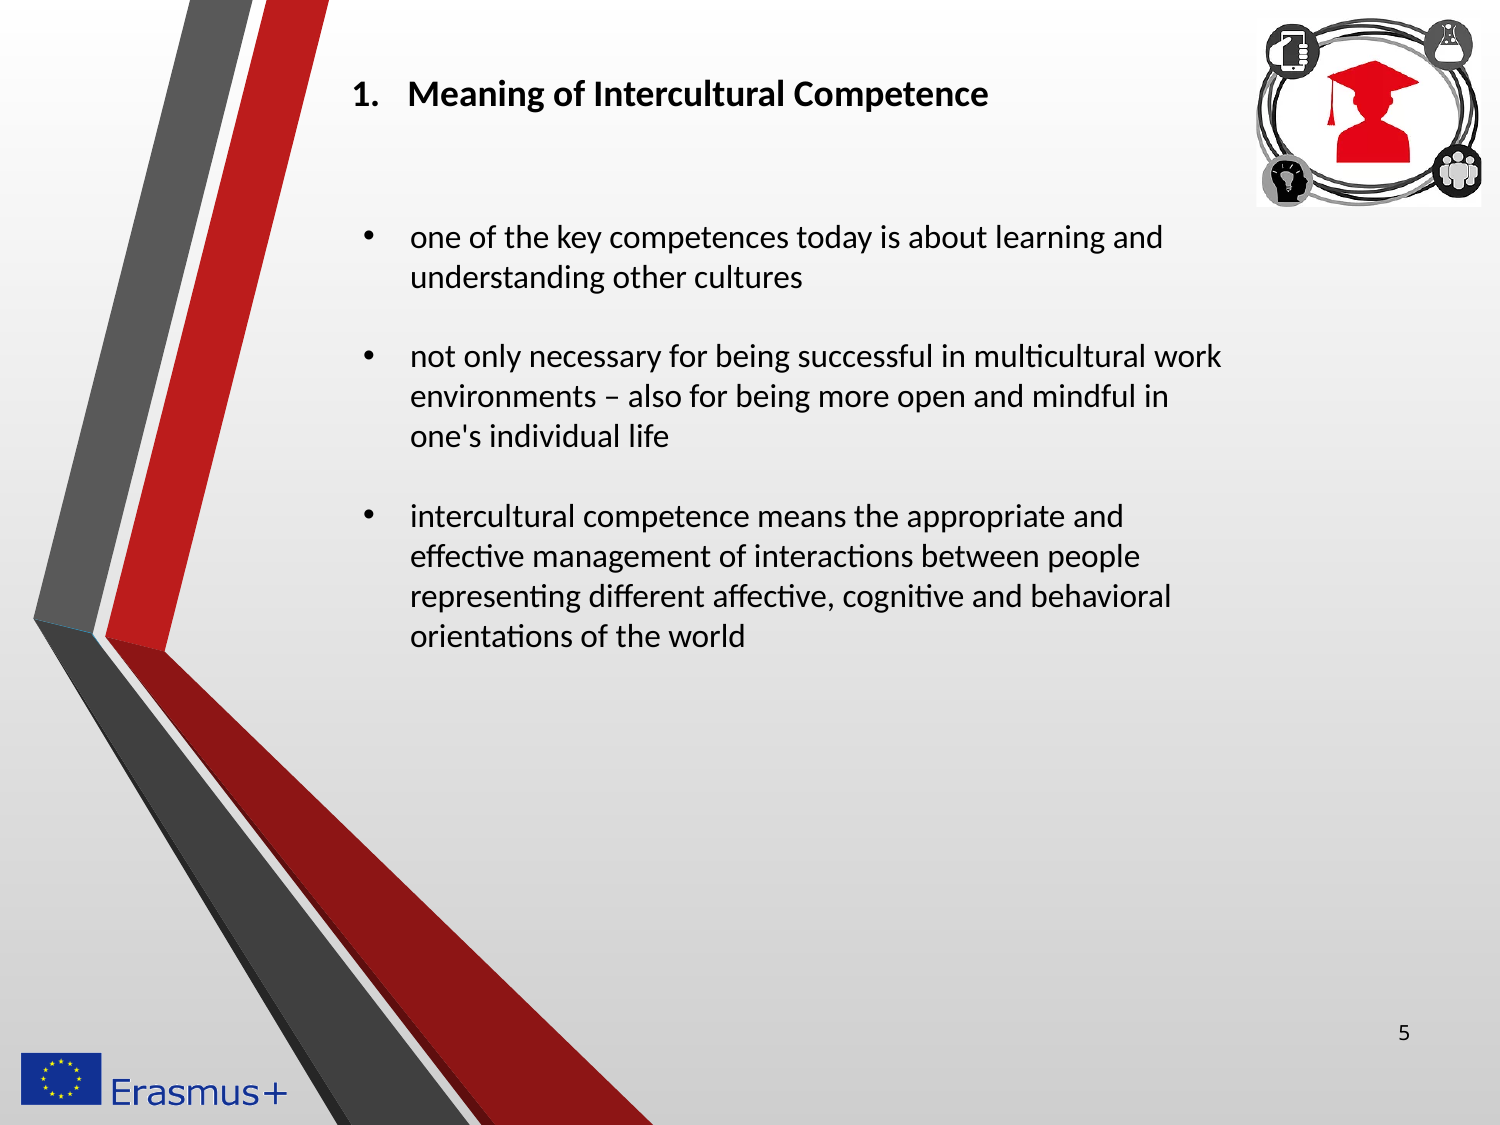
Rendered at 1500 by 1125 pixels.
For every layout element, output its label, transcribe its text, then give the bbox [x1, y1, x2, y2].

picture [5, 1037, 302, 1120]
slide_number <numer> [1357, 1003, 1425, 1064]
text_box Meaning of Intercultural Competence [336, 61, 1246, 122]
text_box one of the key competences today is about learning and understanding other cultures not only necessary for being successful in multicultural work environments – also for being more open and mindful in one's individual life intercultural competence means the appropriate and effective management of interactions between people representing different affective, cognitive and behavioral orientations of the world [348, 207, 1258, 662]
chart [1258, 19, 1483, 209]
picture [1256, 18, 1482, 207]
